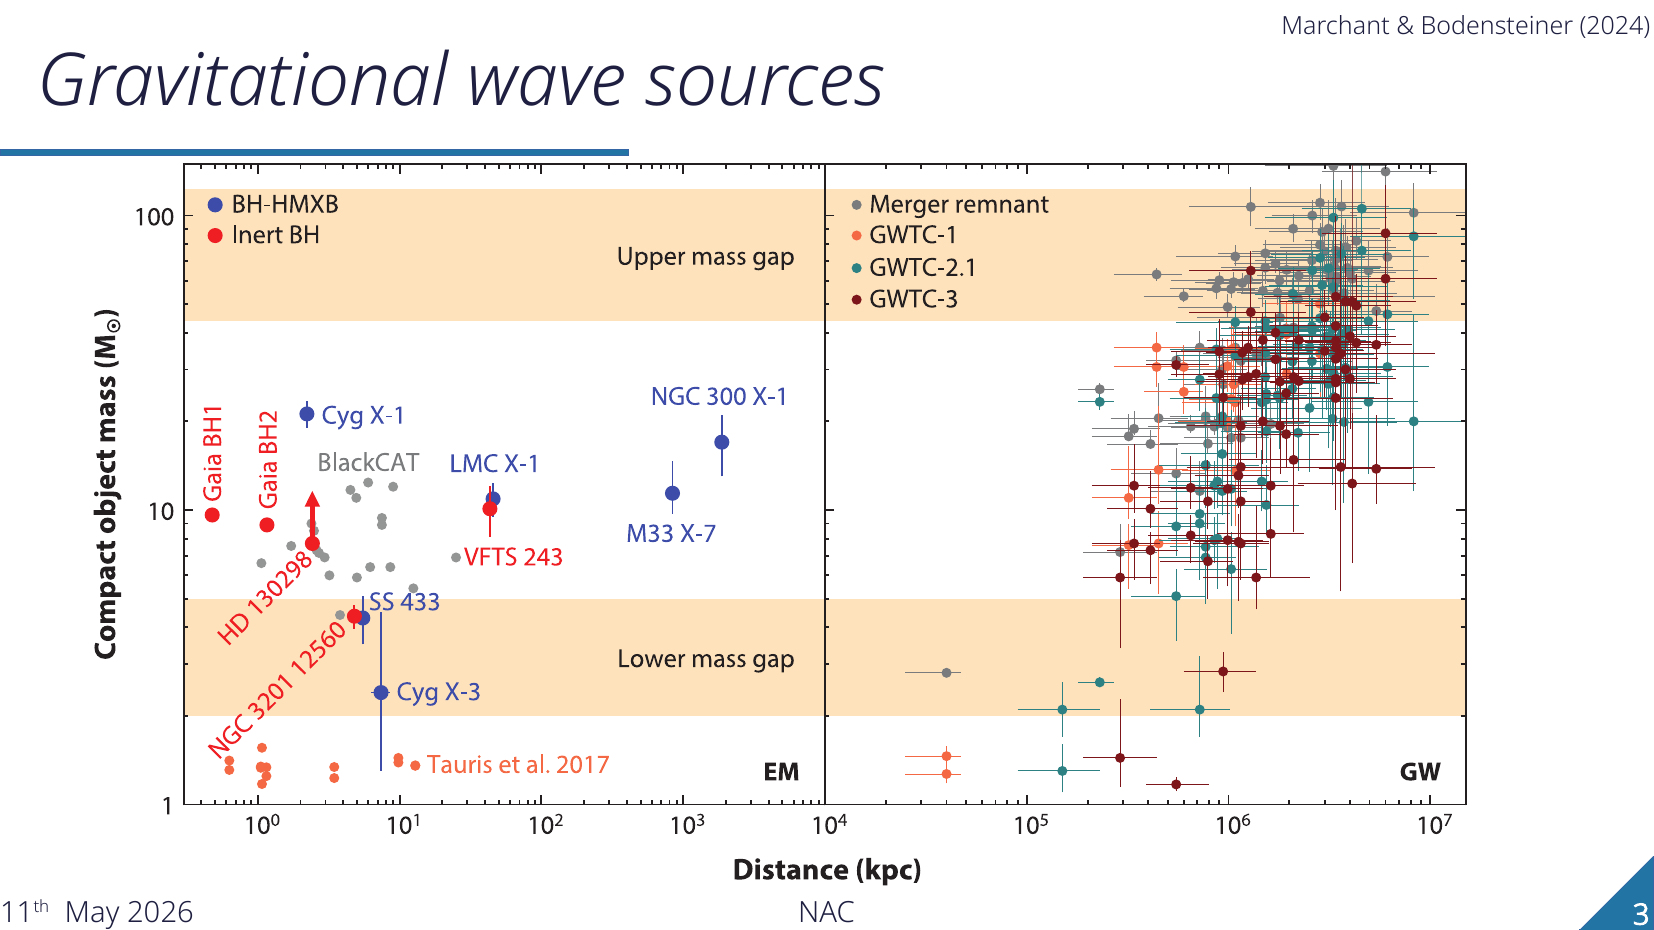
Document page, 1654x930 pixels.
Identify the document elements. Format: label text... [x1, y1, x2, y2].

text_box Marchant & Bodensteiner (2024) [1266, 0, 1653, 168]
picture [93, 119, 1467, 886]
title Gravitational wave sources [37, 0, 1266, 156]
